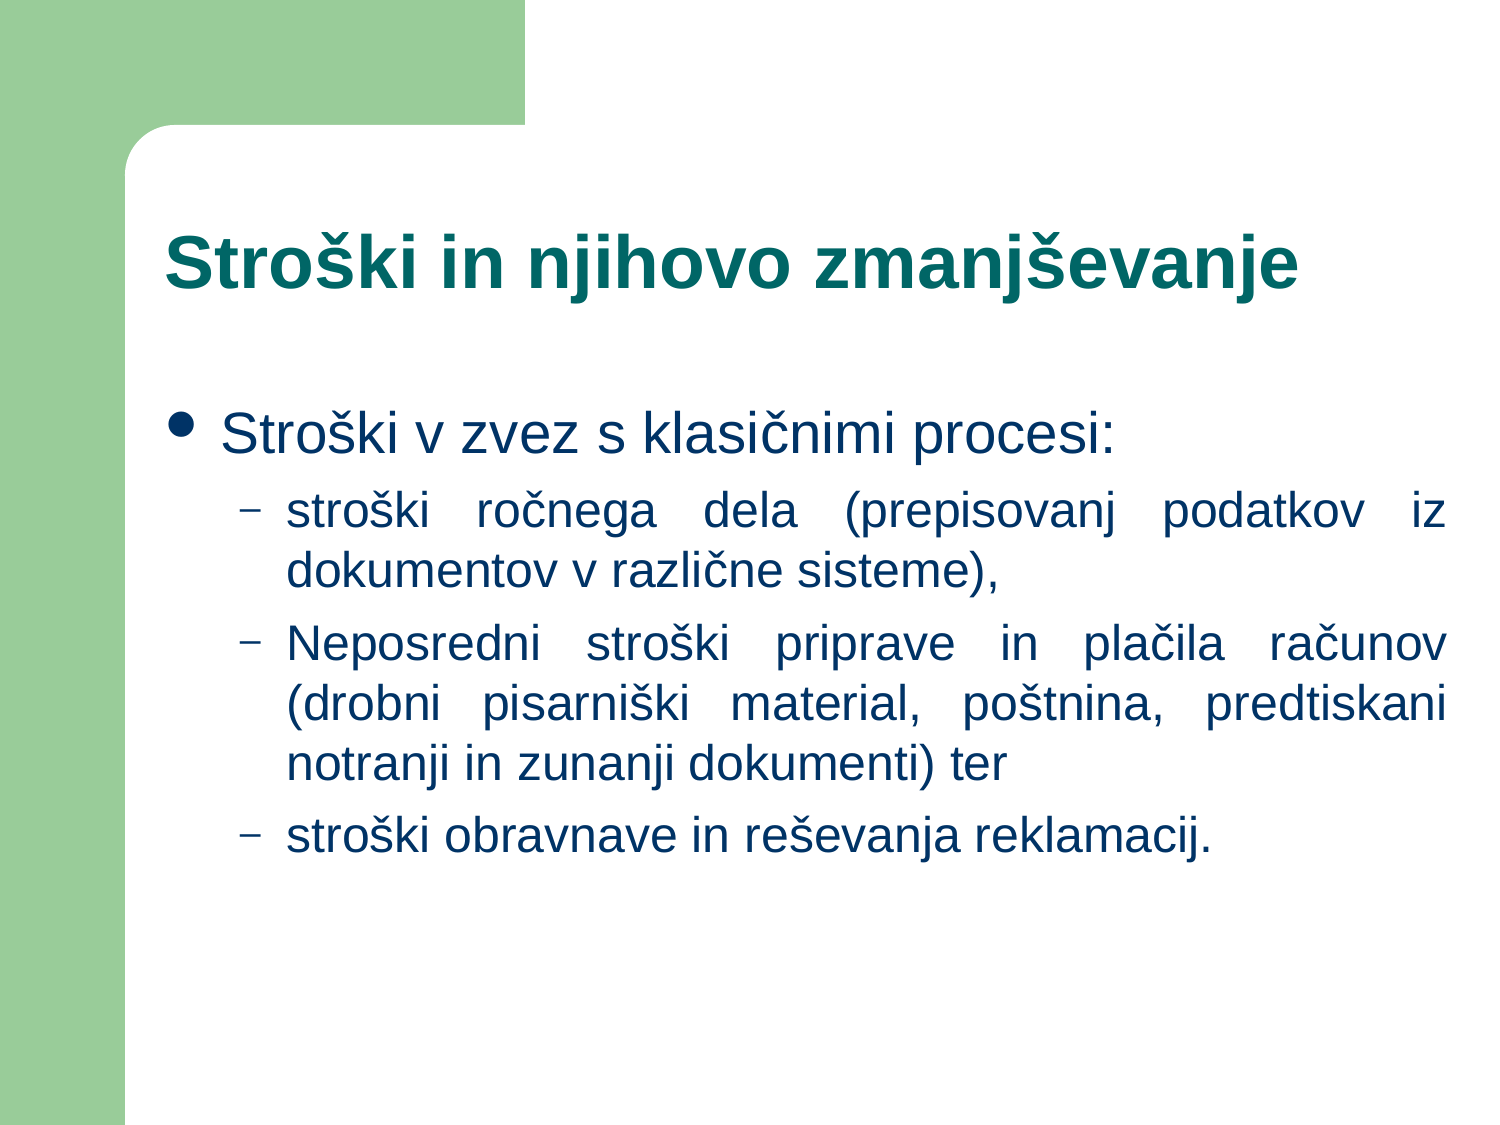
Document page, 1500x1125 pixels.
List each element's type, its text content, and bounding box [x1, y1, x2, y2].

title Stroški in njihovo zmanjševanje [149, 124, 1463, 313]
list Stroški v zvez s klasičnimi procesi: stroški ročnega dela (prepisovanj podatkov iz dokumentov v različne sisteme), Neposredni stroški priprave in plačila računov (drobni pisarniški material, poštnina, predtiskani notranji in zunanji dokumenti) ter stroški obravnave in reševanja reklamacij. [149, 387, 1463, 1000]
